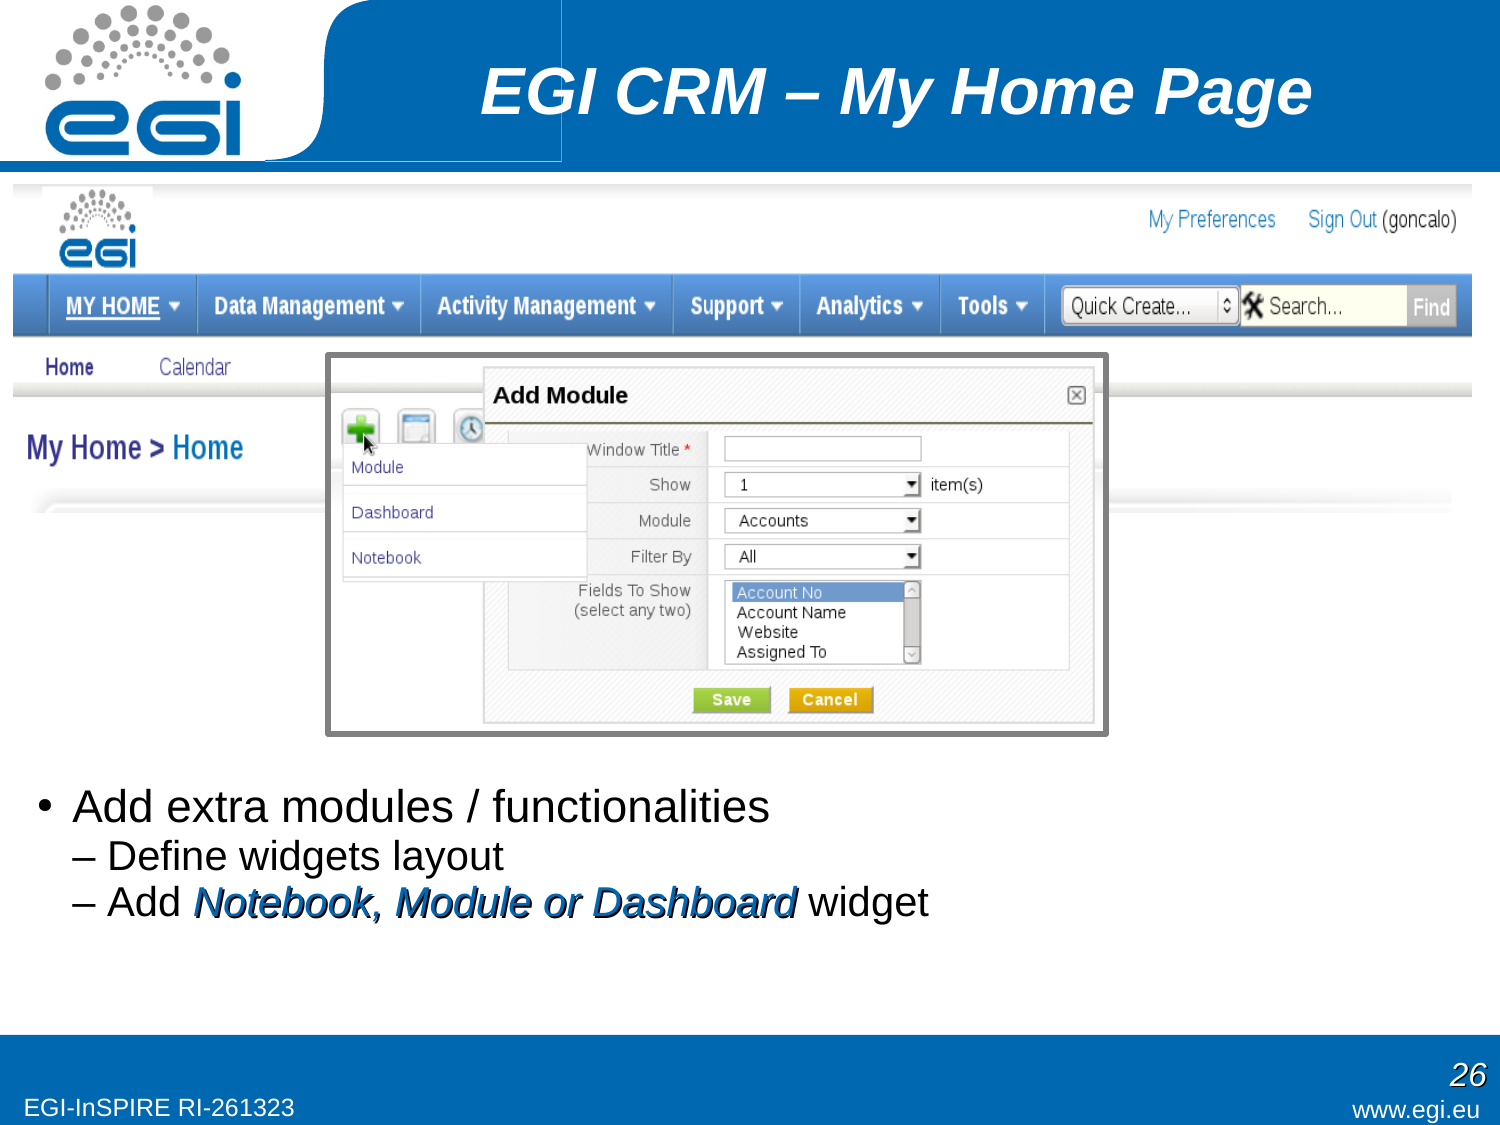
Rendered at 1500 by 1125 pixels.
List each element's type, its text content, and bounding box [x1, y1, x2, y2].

picture [13, 184, 1472, 513]
text_box EGI CRM – My Home Page [349, 40, 1446, 135]
text_box Add extra modules / functionalities – Define widgets layout – Add Notebook, Module or Dashboard widget [22, 774, 1475, 1003]
picture [330, 357, 1103, 731]
picture [0, 0, 265, 161]
